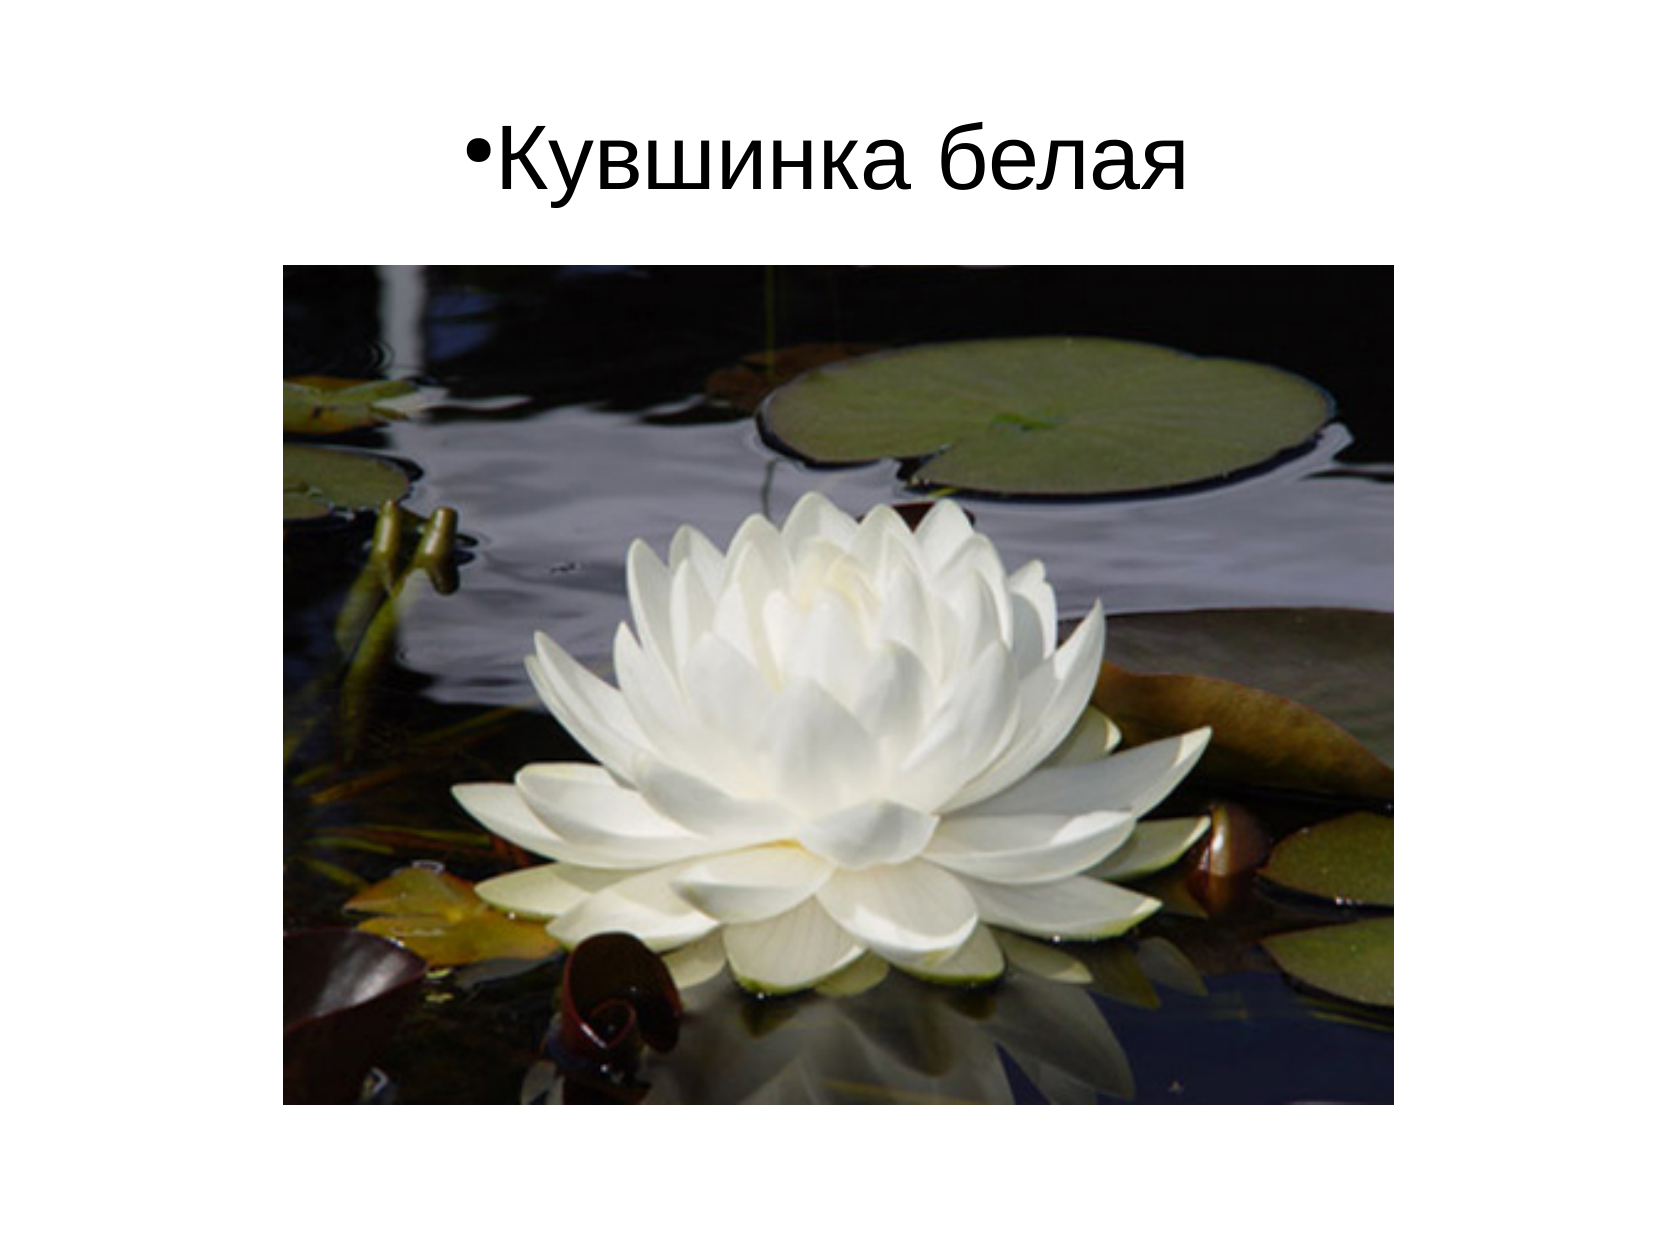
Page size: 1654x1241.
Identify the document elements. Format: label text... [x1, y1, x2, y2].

picture [283, 265, 1394, 1105]
title Кувшинка белая [82, 49, 1571, 257]
